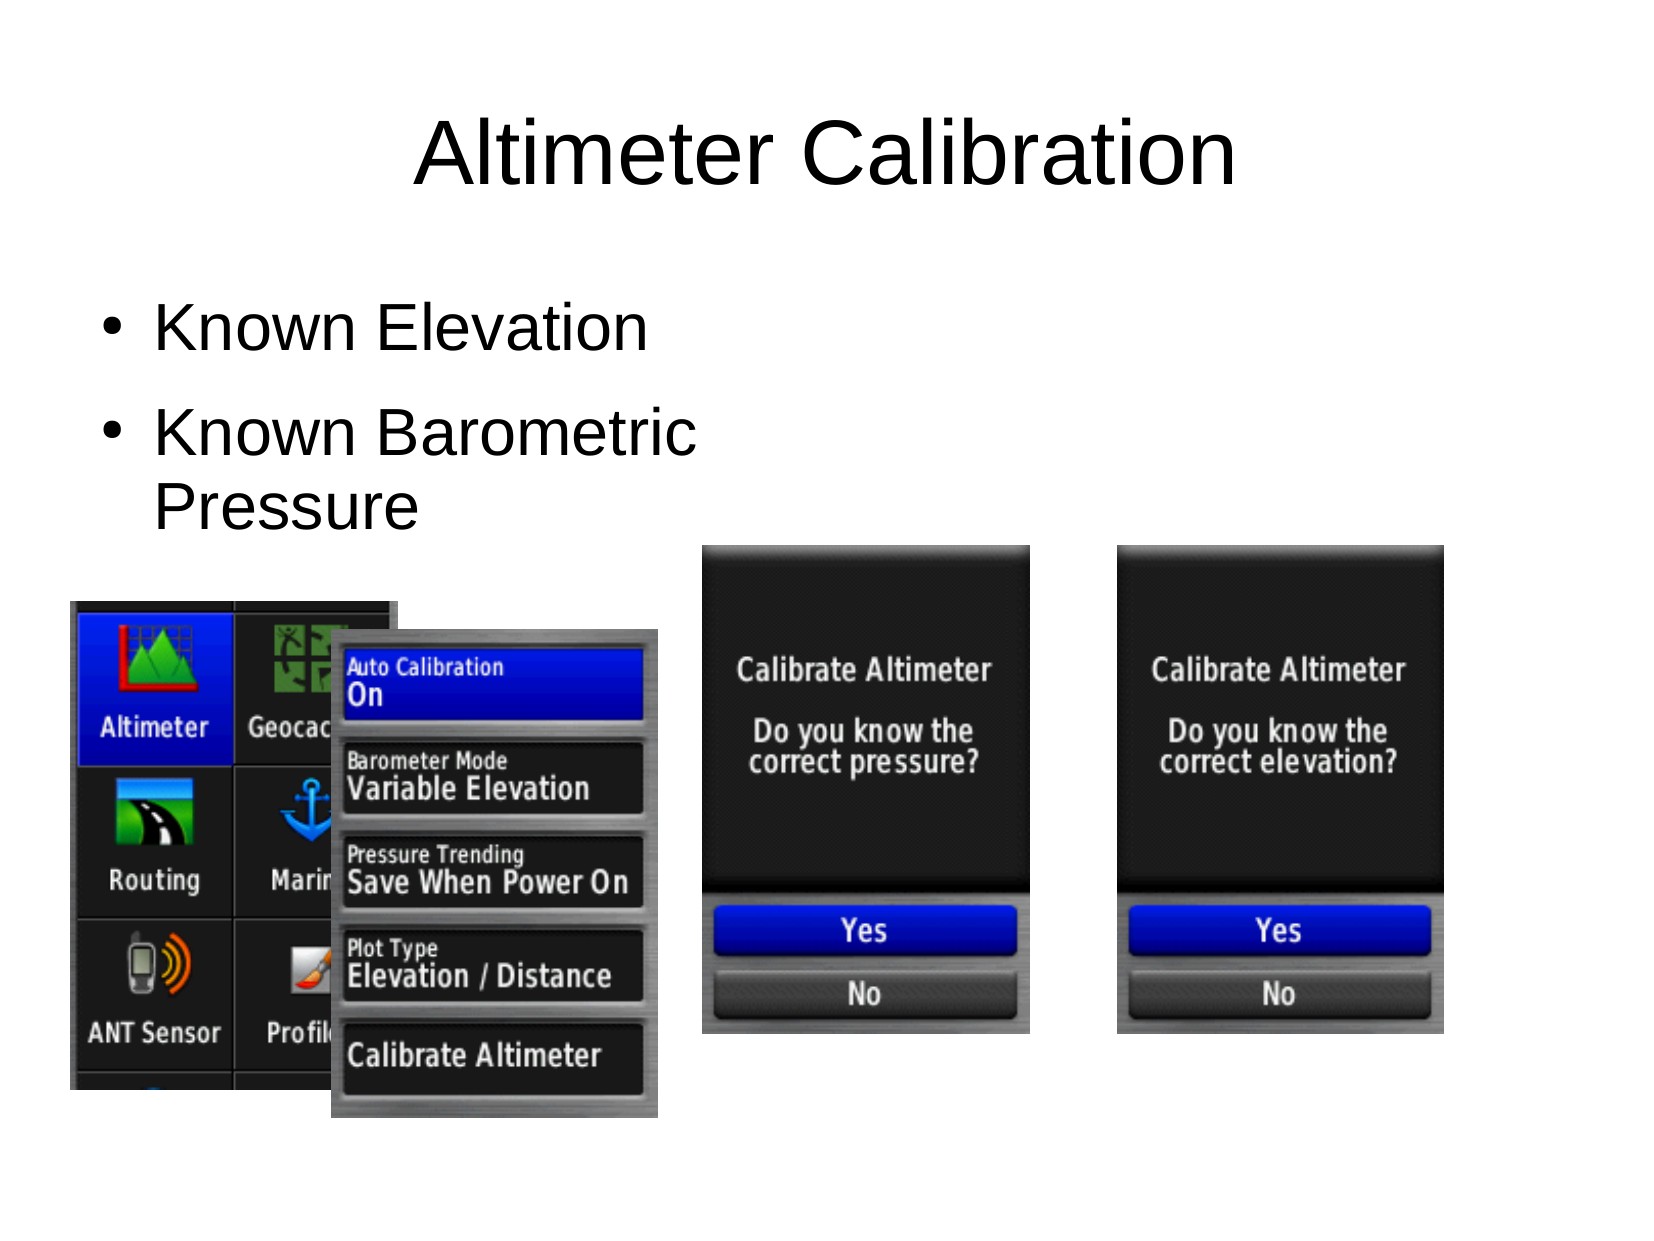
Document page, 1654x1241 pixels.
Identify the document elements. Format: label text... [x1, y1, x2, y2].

picture [702, 545, 1030, 1034]
list Known Elevation Known Barometric Pressure [82, 290, 809, 1010]
title Altimeter Calibration [82, 49, 1571, 257]
picture [1117, 545, 1444, 1034]
picture [70, 601, 658, 1118]
